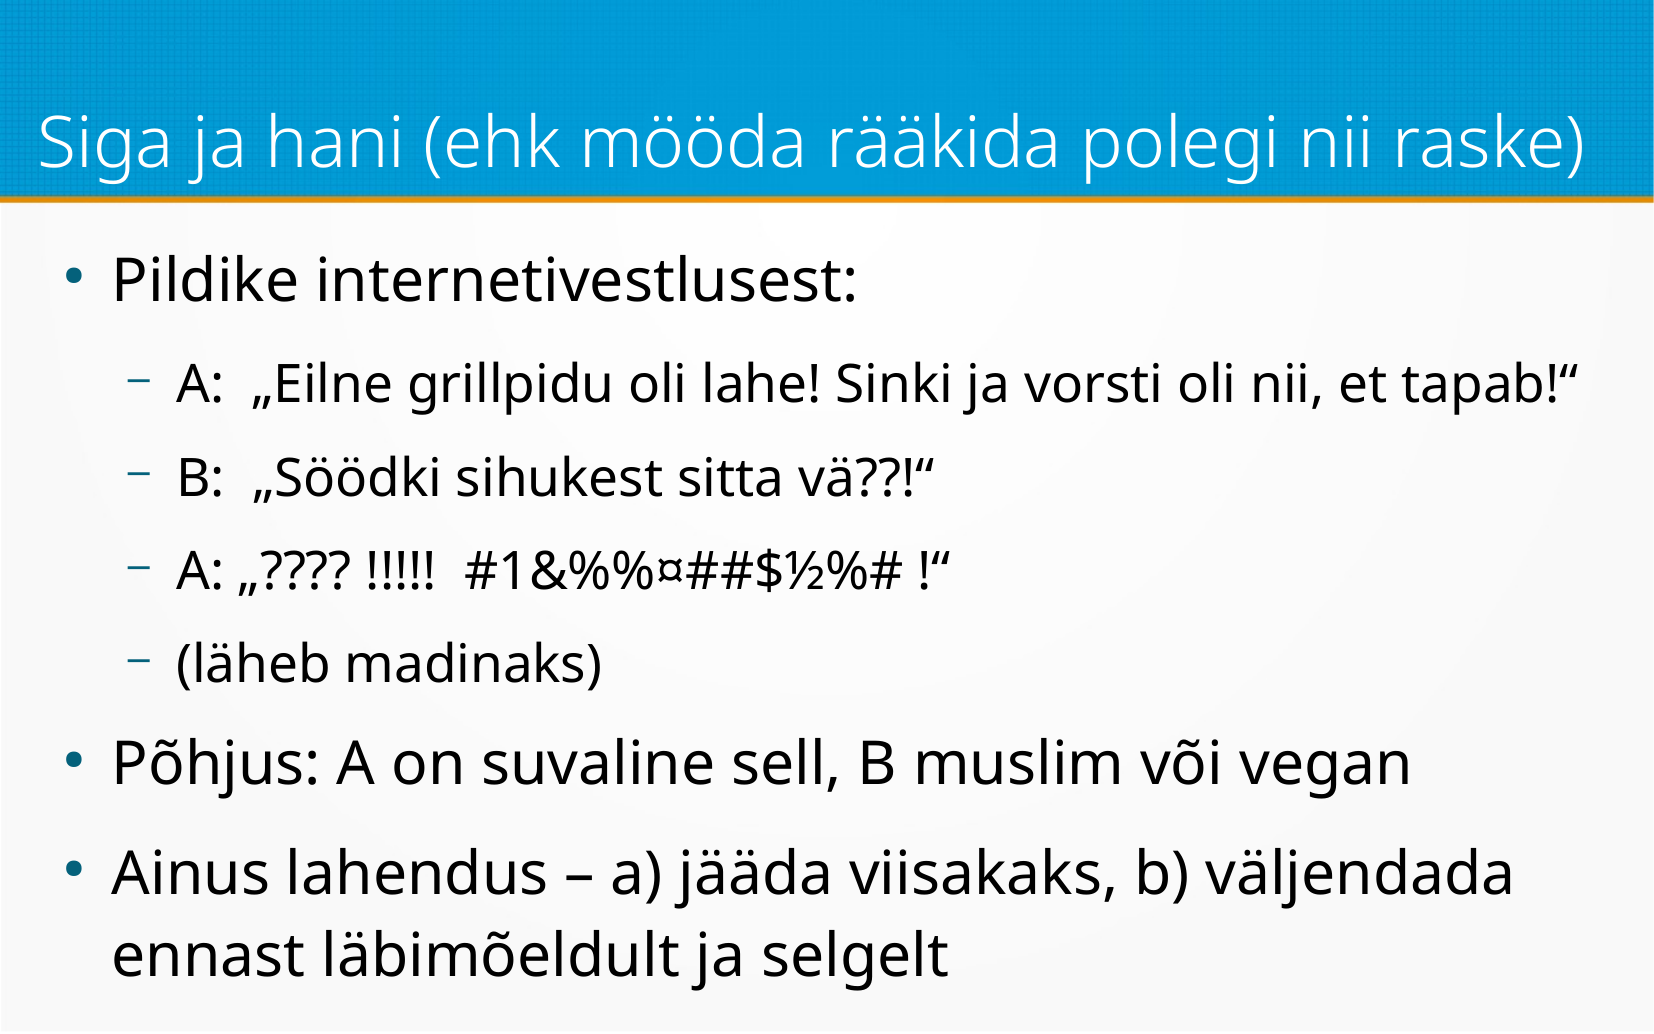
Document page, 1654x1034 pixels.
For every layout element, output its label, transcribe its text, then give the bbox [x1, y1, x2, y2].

title Siga ja hani (ehk mööda rääkida polegi nii raske) [37, 0, 1613, 189]
picture [0, 195, 1654, 1034]
list Pildike internetivestlusest: A: „Eilne grillpidu oli lahe! Sinki ja vorsti oli nii, et tapab!“ B: „Söödki sihukest sitta vä??!“ A: „???? !!!!! #1&%%¤##$½%# !“ (läheb madinaks) Põhjus: A on suvaline sell, B muslim või vegan Ainus lahendus – a) jääda viisakaks, b) väljendada ennast läbimõeldult ja selgelt [47, 236, 1607, 1002]
